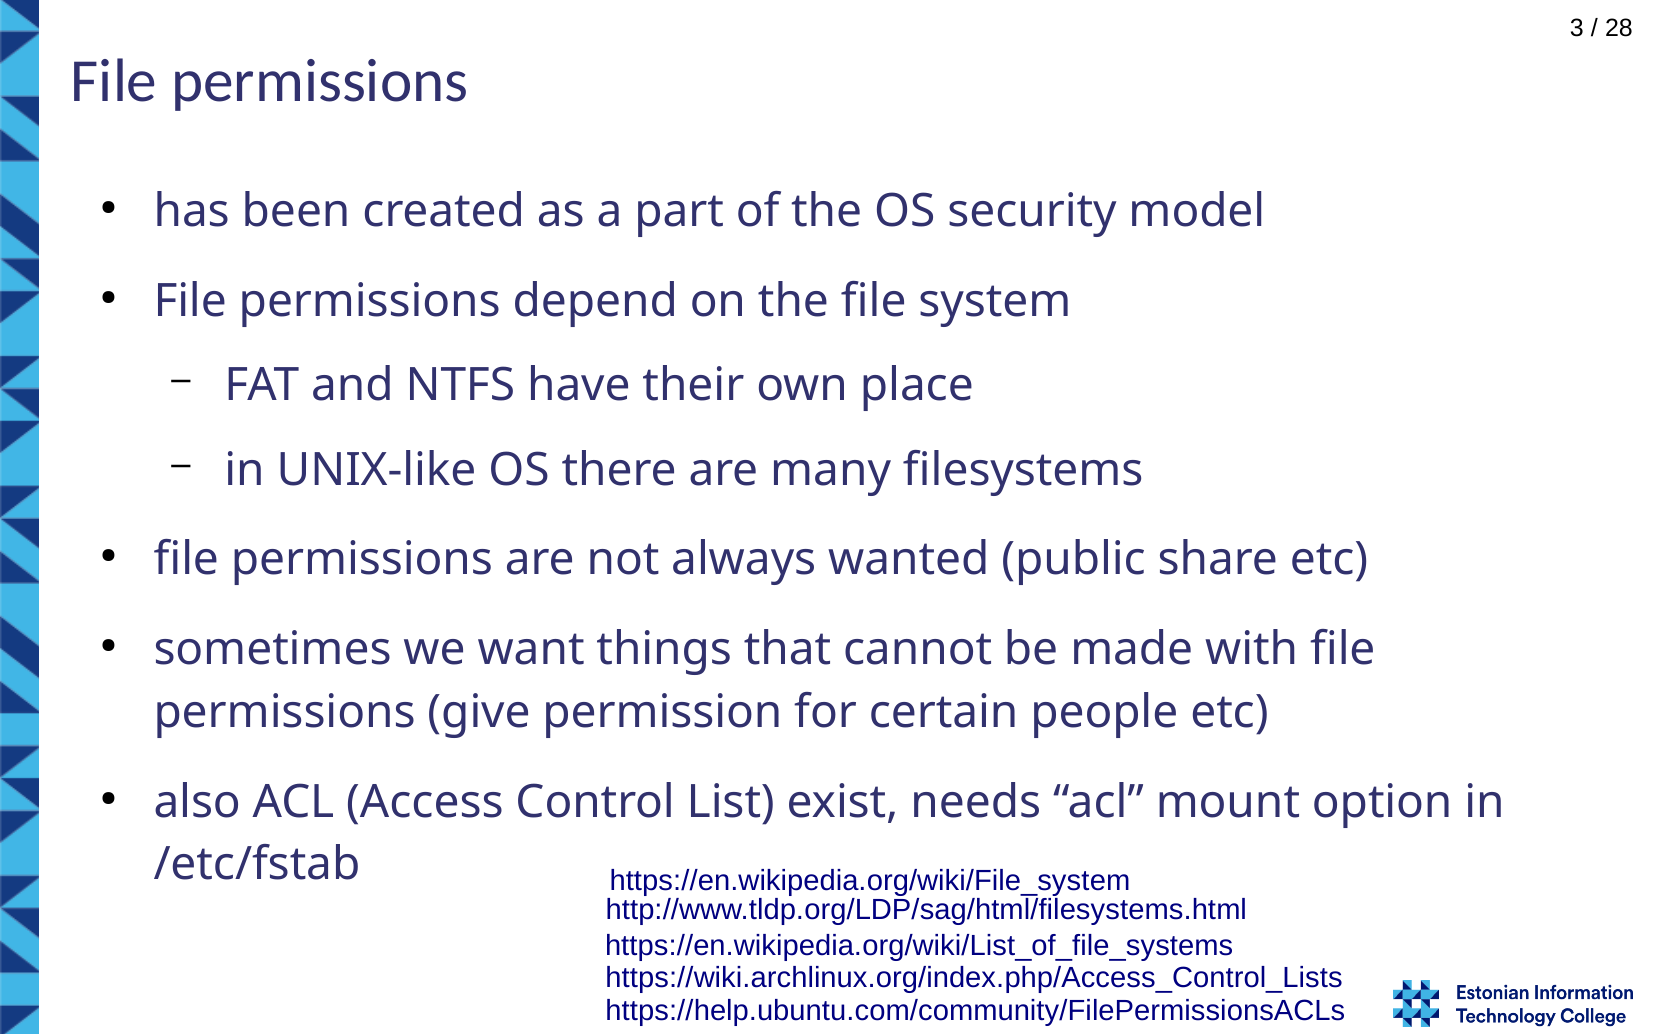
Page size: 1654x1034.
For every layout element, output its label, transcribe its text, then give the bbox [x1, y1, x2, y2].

list has been created as a part of the OS security model File permissions depend on the file system FAT and NTFS have their own place in UNIX-like OS there are many filesystems file permissions are not always wanted (public share etc) sometimes we want things that cannot be made with file permissions (give permission for certain people etc) also ACL (Access Control List) exist, needs “acl” mount option in /etc/fstab [82, 176, 1630, 895]
text_box https://en.wikipedia.org/wiki/File_system [594, 856, 1170, 904]
text_box http://www.tldp.org/LDP/sag/html/filesystems.html [590, 885, 1276, 934]
text_box https://wiki.archlinux.org/index.php/Access_Control_Lists [590, 953, 1382, 986]
text_box https://help.ubuntu.com/community/FilePermissionsACLs [590, 986, 1382, 1034]
picture [1393, 980, 1633, 1027]
title File permissions [70, 41, 1630, 130]
text_box https://en.wikipedia.org/wiki/List_of_file_systems [590, 921, 1264, 953]
